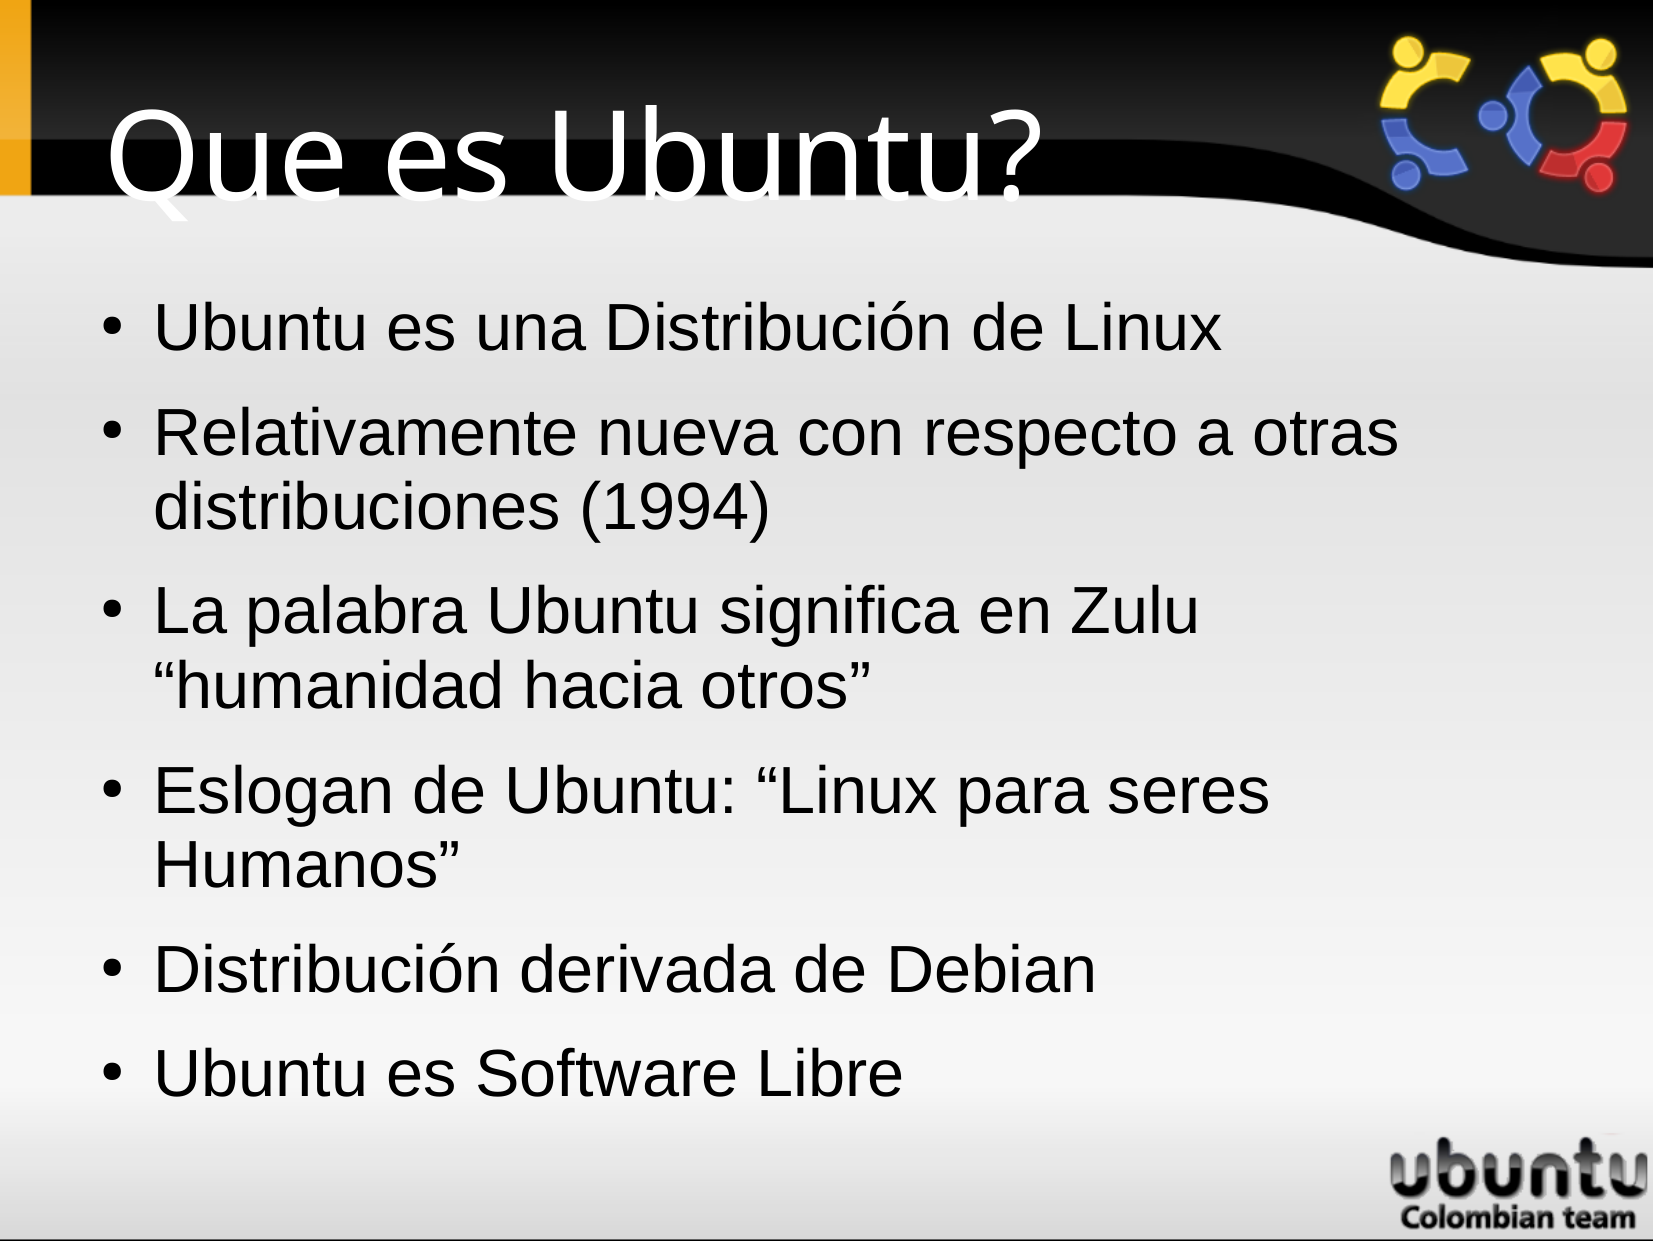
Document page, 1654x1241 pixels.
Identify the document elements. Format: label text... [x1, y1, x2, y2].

list Ubuntu es una Distribución de Linux Relativamente nueva con respecto a otras distribuciones (1994) La palabra Ubuntu significa en Zulu “humanidad hacia otros” Eslogan de Ubuntu: “Linux para seres Humanos” Distribución derivada de Debian Ubuntu es Software Libre [82, 290, 1571, 1111]
text_box Que es Ubuntu? [88, 59, 909, 198]
picture [0, 0, 1653, 1241]
